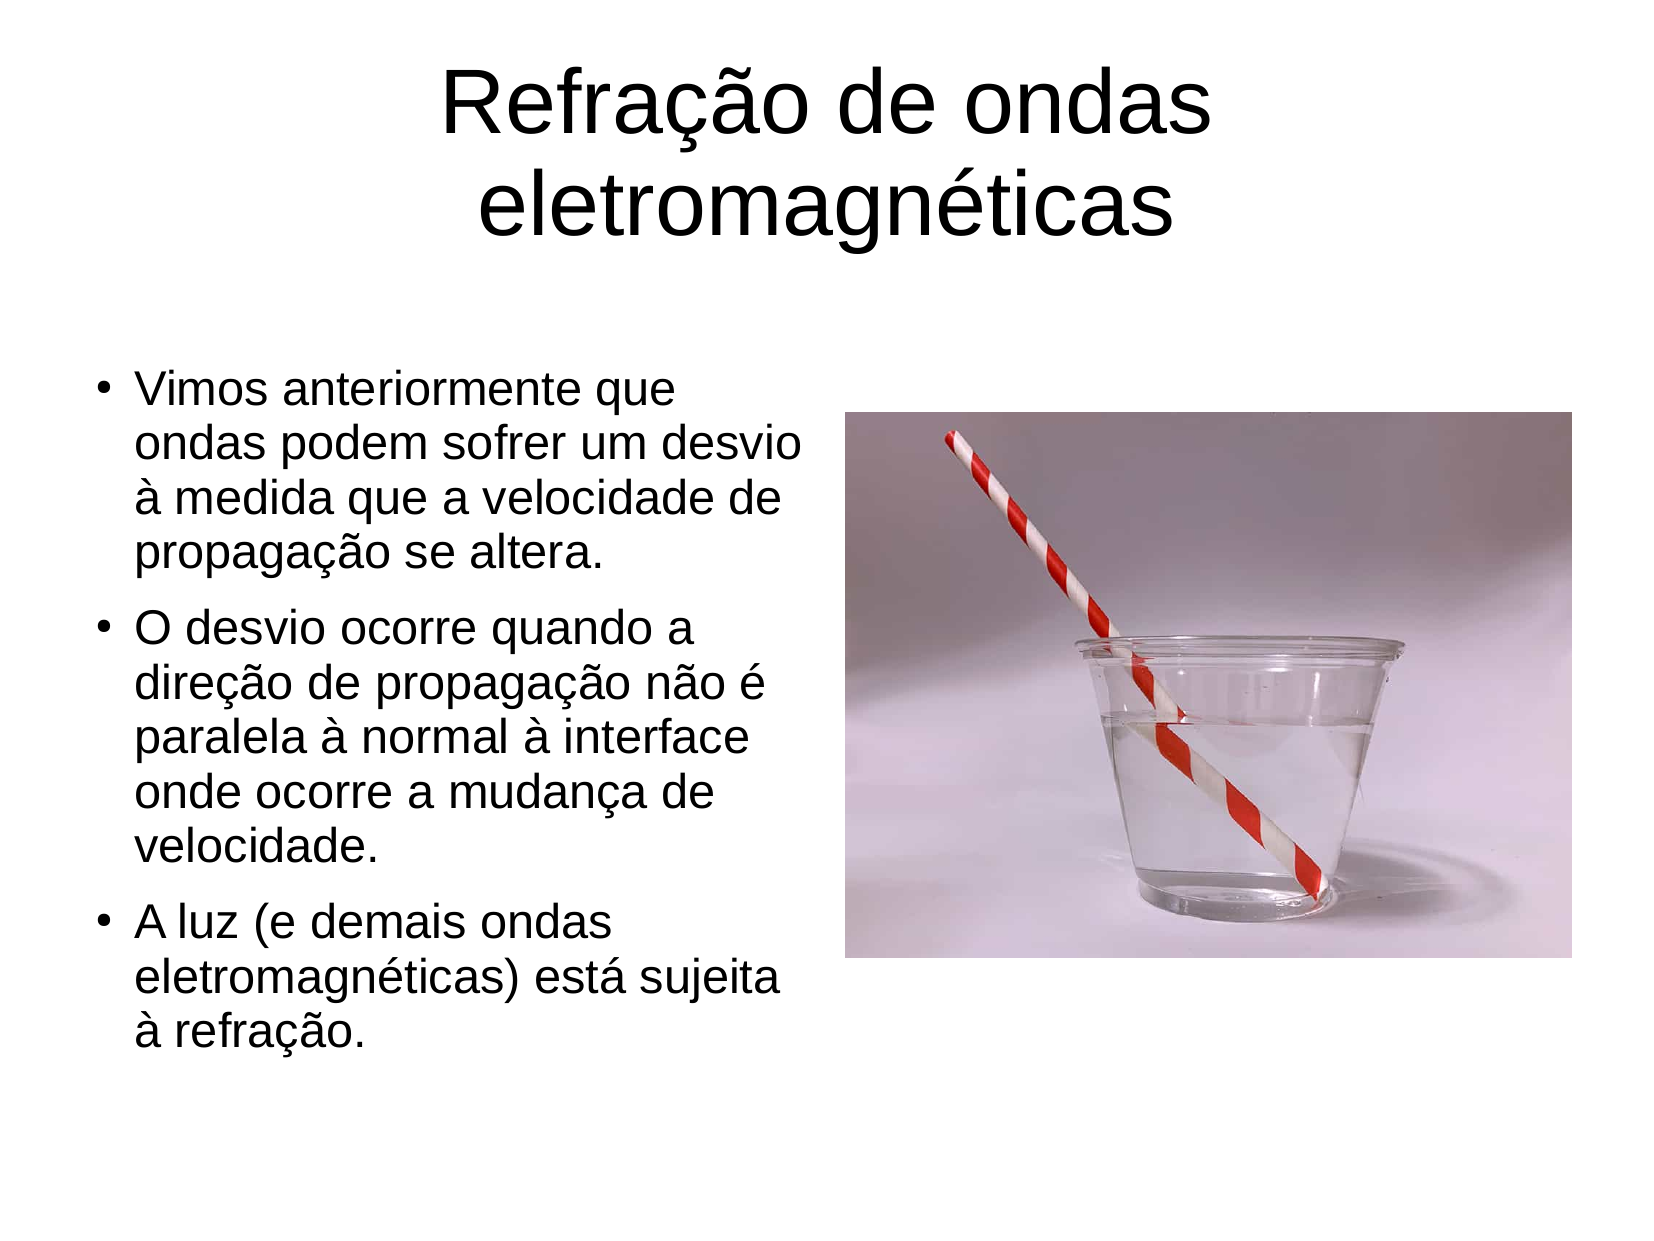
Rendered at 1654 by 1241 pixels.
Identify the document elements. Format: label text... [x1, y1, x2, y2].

title Refração de ondas eletromagnéticas [82, 49, 1571, 257]
picture [845, 412, 1572, 958]
list Vimos anteriormente que ondas podem sofrer um desvio à medida que a velocidade de propagação se altera. O desvio ocorre quando a direção de propagação não é paralela à normal à interface onde ocorre a mudança de velocidade. A luz (e demais ondas eletromagnéticas) está sujeita à refração. [82, 361, 809, 1081]
